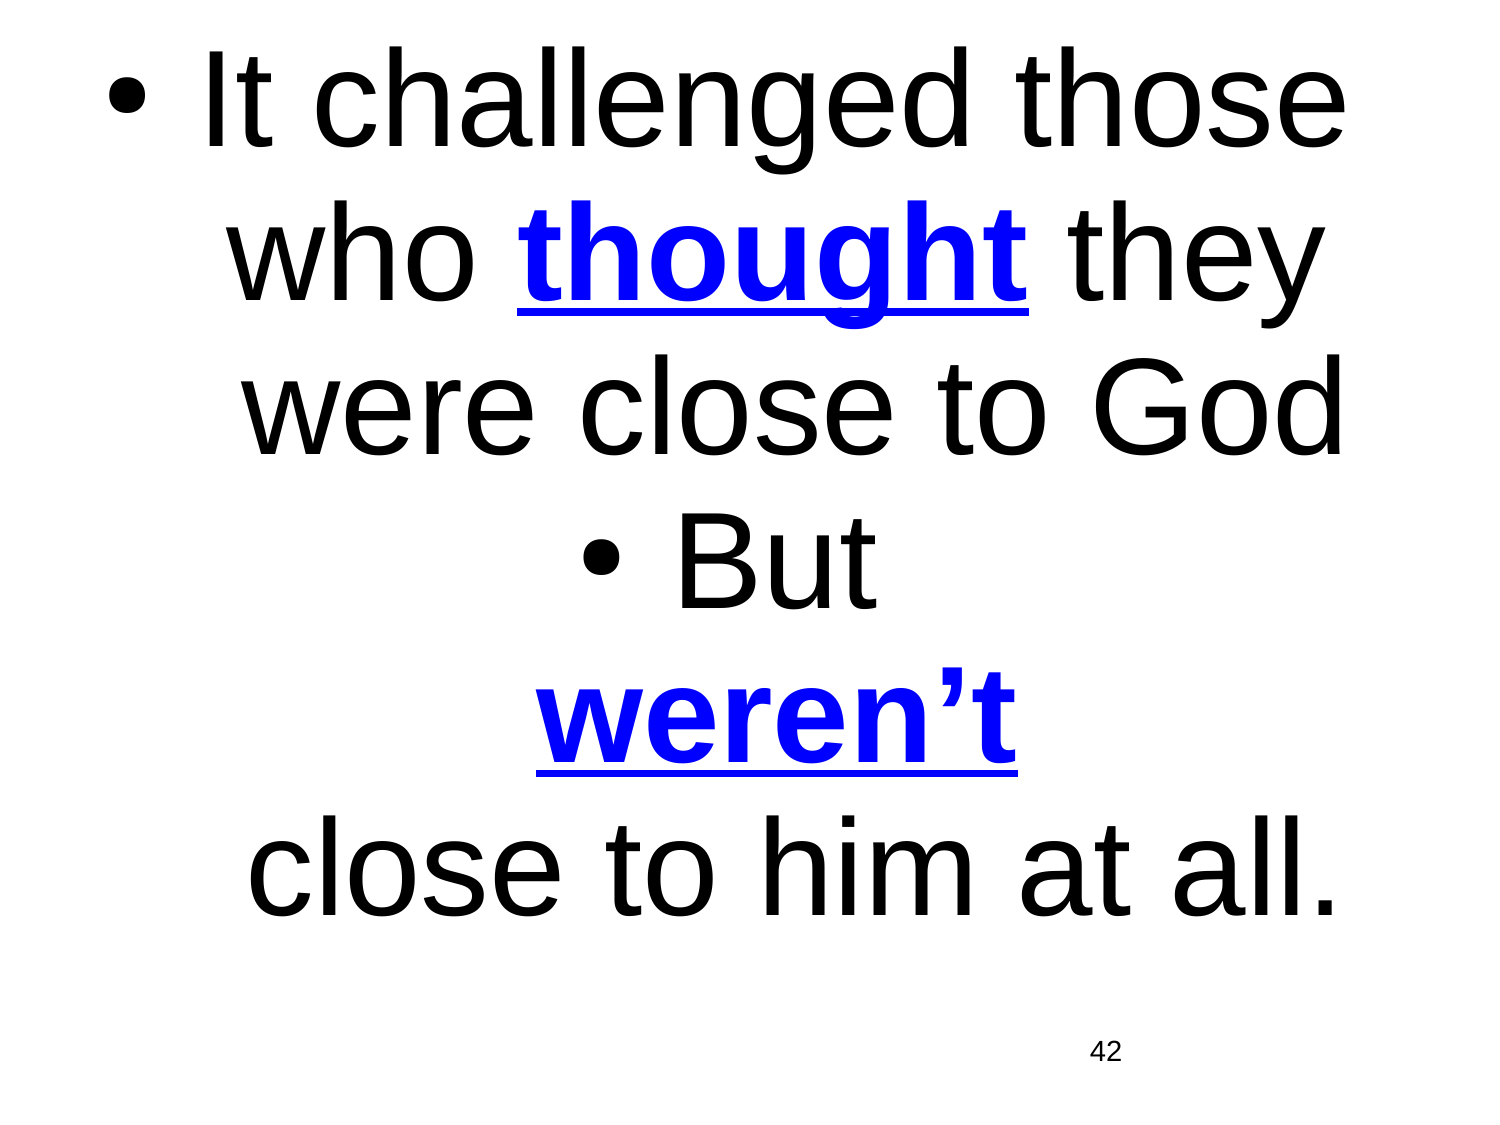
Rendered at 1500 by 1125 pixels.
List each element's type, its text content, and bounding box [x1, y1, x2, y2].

text_box It challenged those who thought they were close to God But weren’t close to him at all. [15, 15, 1486, 1111]
